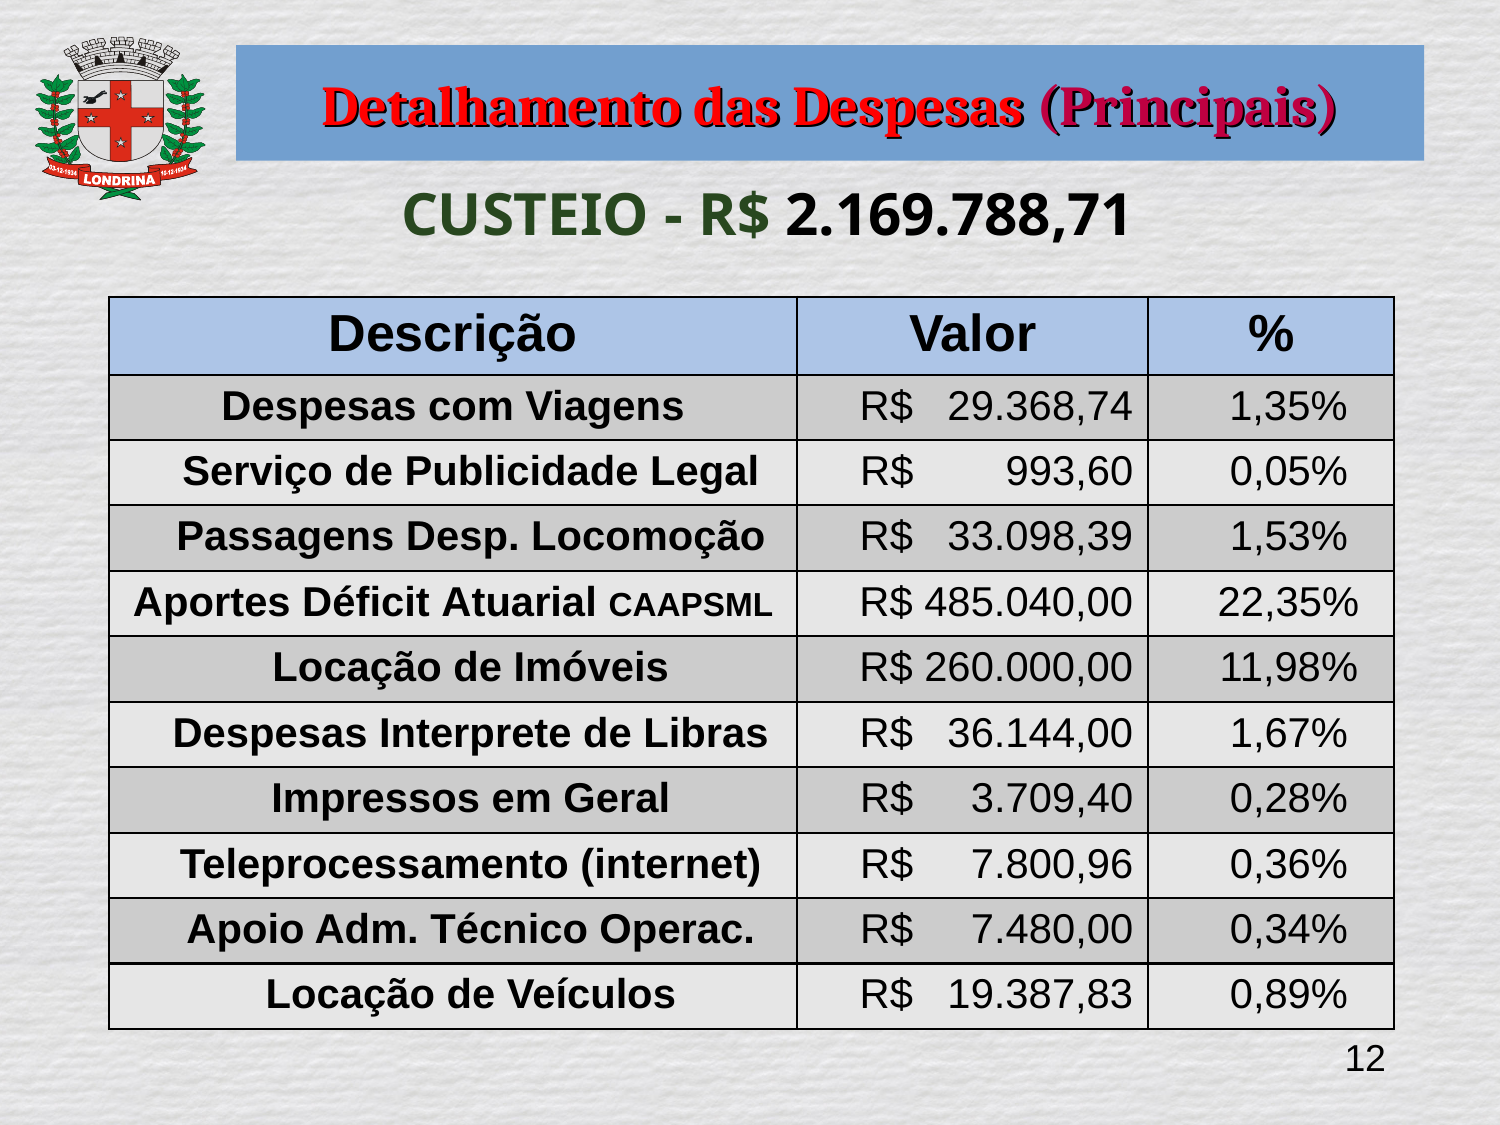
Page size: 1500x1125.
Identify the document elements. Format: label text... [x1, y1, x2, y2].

table_cell R$ 7.800,96 [798, 834, 1147, 897]
table_cell Locação de Imóveis [110, 637, 796, 701]
table_cell R$ 485.040,00 [798, 572, 1147, 635]
table_header Valor [798, 298, 1147, 374]
text_box Detalhamento das Despesas (Principais) [236, 45, 1425, 161]
table_cell 1,35% [1149, 376, 1393, 439]
table_cell 0,34% [1149, 899, 1393, 962]
table_cell 0,05% [1149, 441, 1393, 504]
table_cell R$ 993,60 [798, 441, 1147, 504]
table_cell R$ 260.000,00 [798, 637, 1147, 701]
table_cell 1,53% [1149, 506, 1393, 570]
table_cell Aportes Déficit Atuarial CAAPSML [110, 572, 796, 635]
table_cell R$ 7.480,00 [798, 899, 1147, 962]
table_cell Passagens Desp. Locomoção [110, 506, 796, 570]
text_box <número> [1329, 1027, 1500, 1098]
table_cell Locação de Veículos [110, 965, 796, 1028]
table_cell Serviço de Publicidade Legal [110, 441, 796, 504]
table_cell R$ 36.144,00 [798, 703, 1147, 766]
table_header Descrição [110, 298, 796, 374]
table_cell R$ 29.368,74 [798, 376, 1147, 439]
table_cell R$ 3.709,40 [798, 768, 1147, 832]
text_box CUSTEIO - R$ 2.169.788,71 [330, 170, 1205, 254]
table_cell 1,67% [1149, 703, 1393, 766]
table_cell 0,89% [1149, 965, 1393, 1028]
table_cell Despesas Interprete de Libras [110, 703, 796, 766]
table_cell 11,98% [1149, 637, 1393, 701]
table_cell Impressos em Geral [110, 768, 796, 832]
table_cell 22,35% [1149, 572, 1393, 635]
table_cell 0,36% [1149, 834, 1393, 897]
table_cell Teleprocessamento (internet) [110, 834, 796, 897]
table_cell R$ 33.098,39 [798, 506, 1147, 570]
table_cell Apoio Adm. Técnico Operac. [110, 899, 796, 962]
table_cell R$ 19.387,83 [798, 965, 1147, 1028]
table_cell Despesas com Viagens [110, 376, 796, 439]
table_cell 0,28% [1149, 768, 1393, 832]
table_header % [1149, 298, 1393, 374]
picture [0, 0, 1500, 1125]
